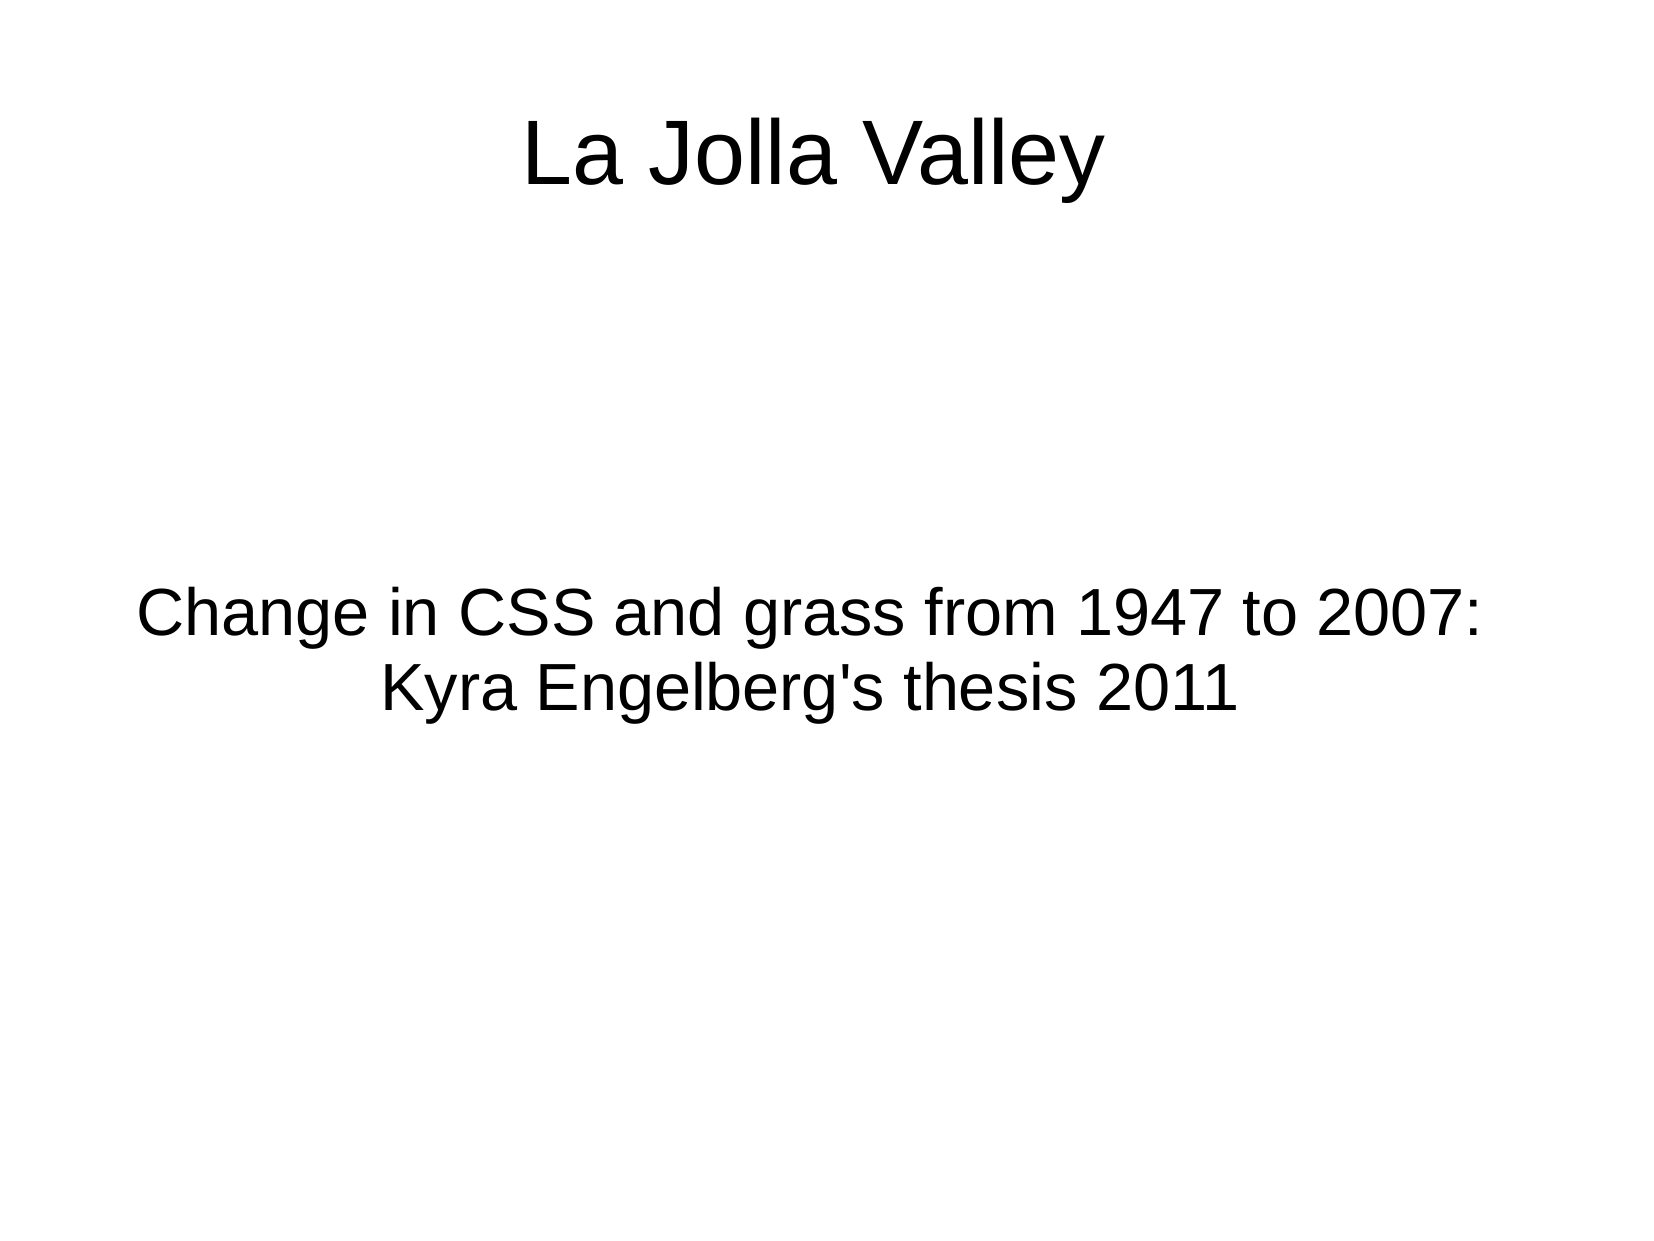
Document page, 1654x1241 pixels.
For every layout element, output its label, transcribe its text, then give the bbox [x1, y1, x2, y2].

title La Jolla Valley [82, 49, 1571, 257]
subtitle Change in CSS and grass from 1947 to 2007: Kyra Engelberg's thesis 2011 [82, 290, 1538, 1010]
